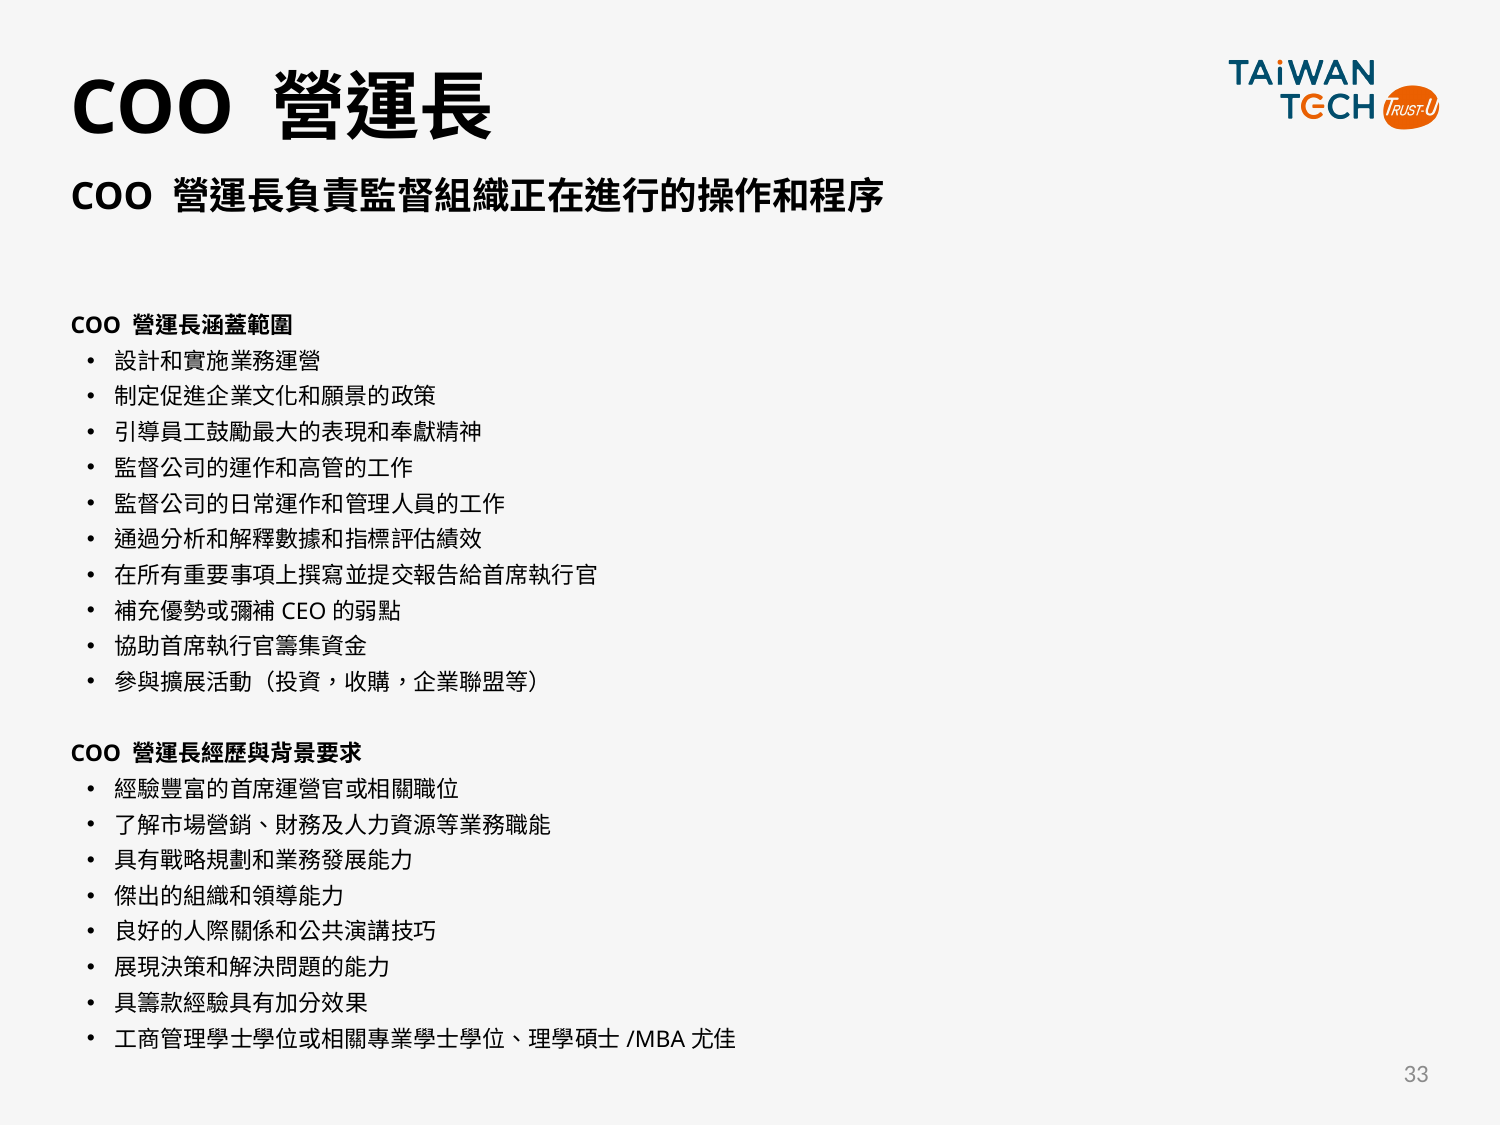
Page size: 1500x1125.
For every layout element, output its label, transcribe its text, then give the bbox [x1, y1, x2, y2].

title COO 營運長 [55, 33, 1444, 141]
text_box COO 營運長負責監督組織正在進行的操作和程序 [55, 141, 1444, 225]
slide_number <編號> [1106, 1042, 1445, 1103]
text_box COO 營運長涵蓋範圍 設計和實施業務運營 制定促進企業文化和願景的政策 引導員工鼓勵最大的表現和奉獻精神 監督公司的運作和高管的工作 監督公司的日常運作和管理人員的工作 通過分析和解釋數據和指標評估績效 在所有重要事項上撰寫並提交報告給首席執行官 補充優勢或彌補CEO的弱點 協助首席執行官籌集資金 參與擴展活動（投資，收購，企業聯盟等） COO 營運長經歷與背景要求 經驗豐富的首席運營官或相關職位 了解市場營銷、財務及人力資源等業務職能 具有戰略規劃和業務發展能力 傑出的組織和領導能力 良好的人際關係和公共演講技巧 展現決策和解決問題的能力 具籌款經驗具有加分效果 工商管理學士學位或相關專業學士學位、理學碩士/MBA尤佳 [55, 295, 1444, 1060]
